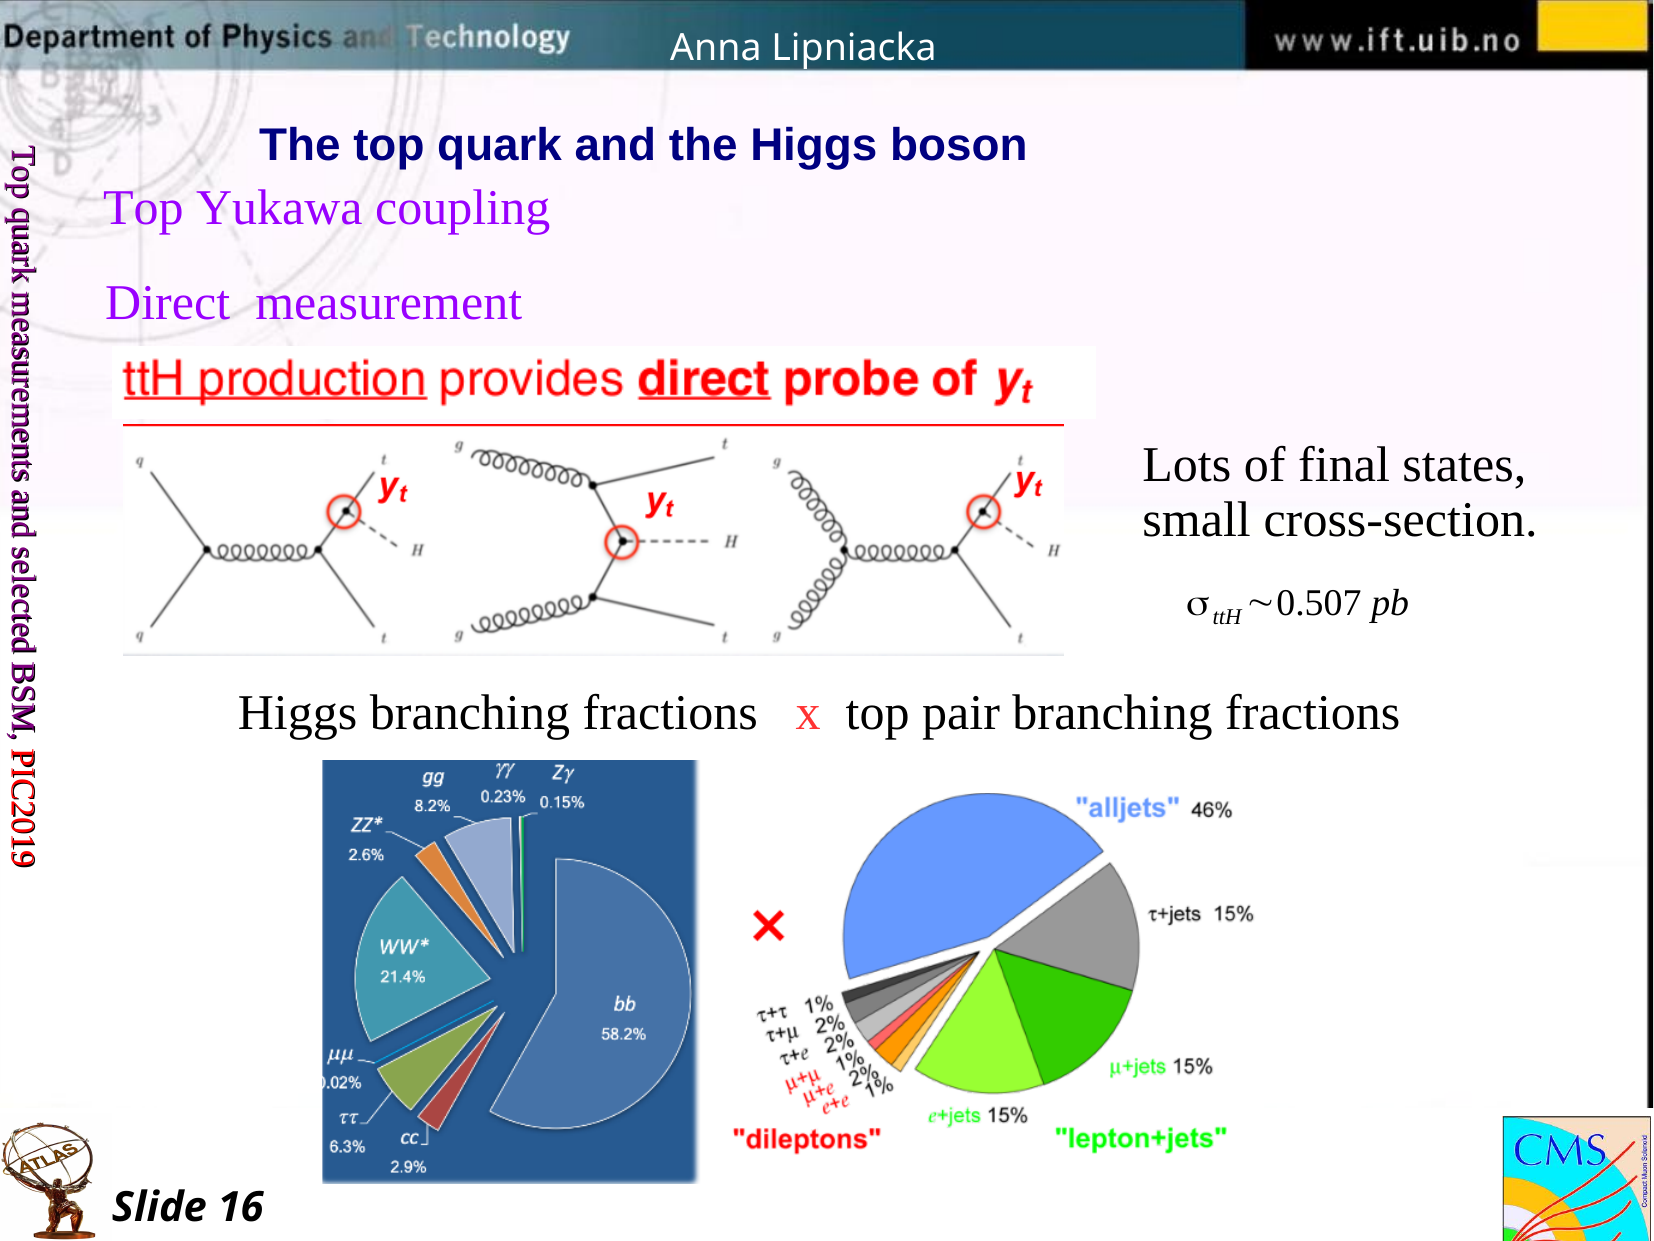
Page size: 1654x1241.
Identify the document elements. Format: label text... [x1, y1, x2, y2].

text_box Top Yukawa coupling [103, 179, 764, 423]
text_box Higgs branching fractions x top pair branching fractions [237, 684, 1402, 746]
text_box Direct measurement [105, 274, 523, 336]
picture [0, 0, 1654, 1184]
picture [1502, 1116, 1651, 1241]
picture [0, 1113, 112, 1241]
title The top quark and the Higgs boson [0, 41, 1356, 249]
chart [1176, 582, 1419, 630]
text_box Slide 16 [111, 1177, 244, 1232]
text_box Lots of final states, small cross-section. [1142, 436, 1619, 558]
